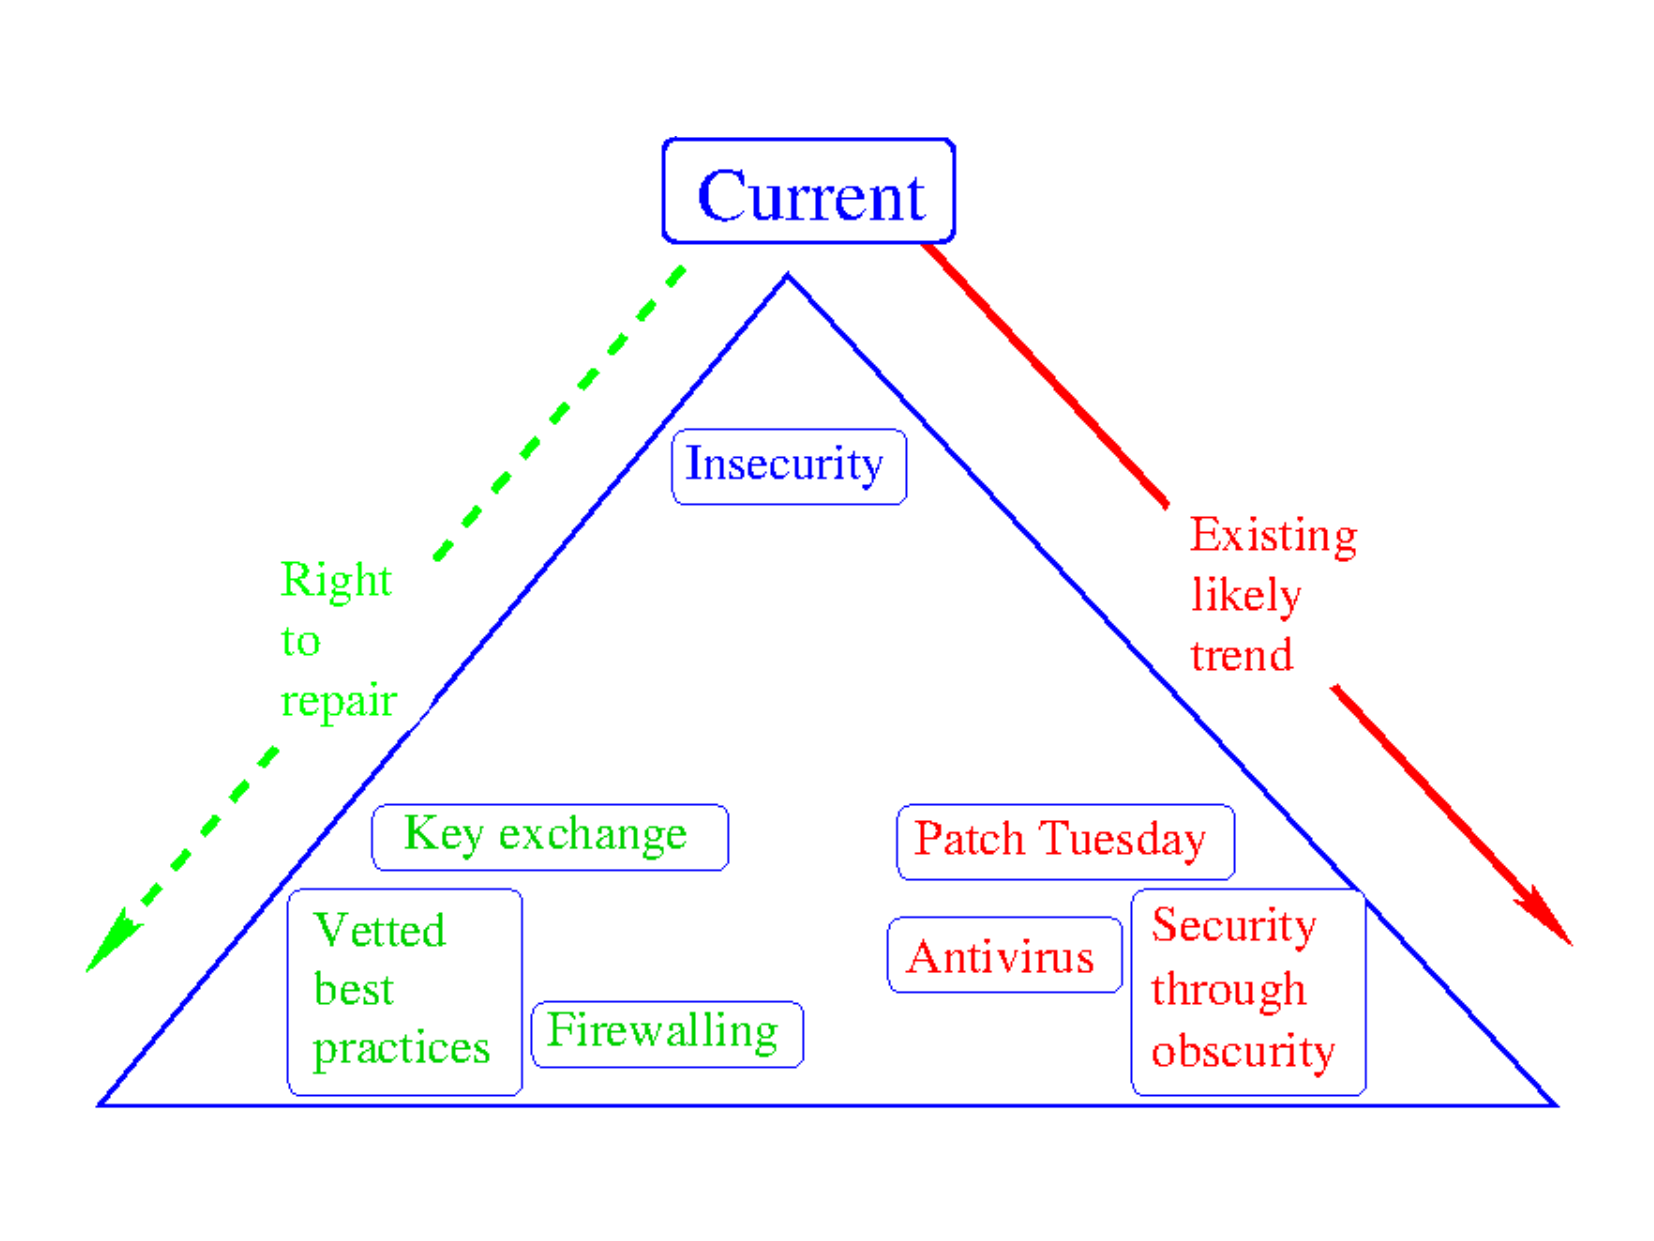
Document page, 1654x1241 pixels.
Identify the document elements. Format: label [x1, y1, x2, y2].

picture [79, 136, 1581, 1110]
